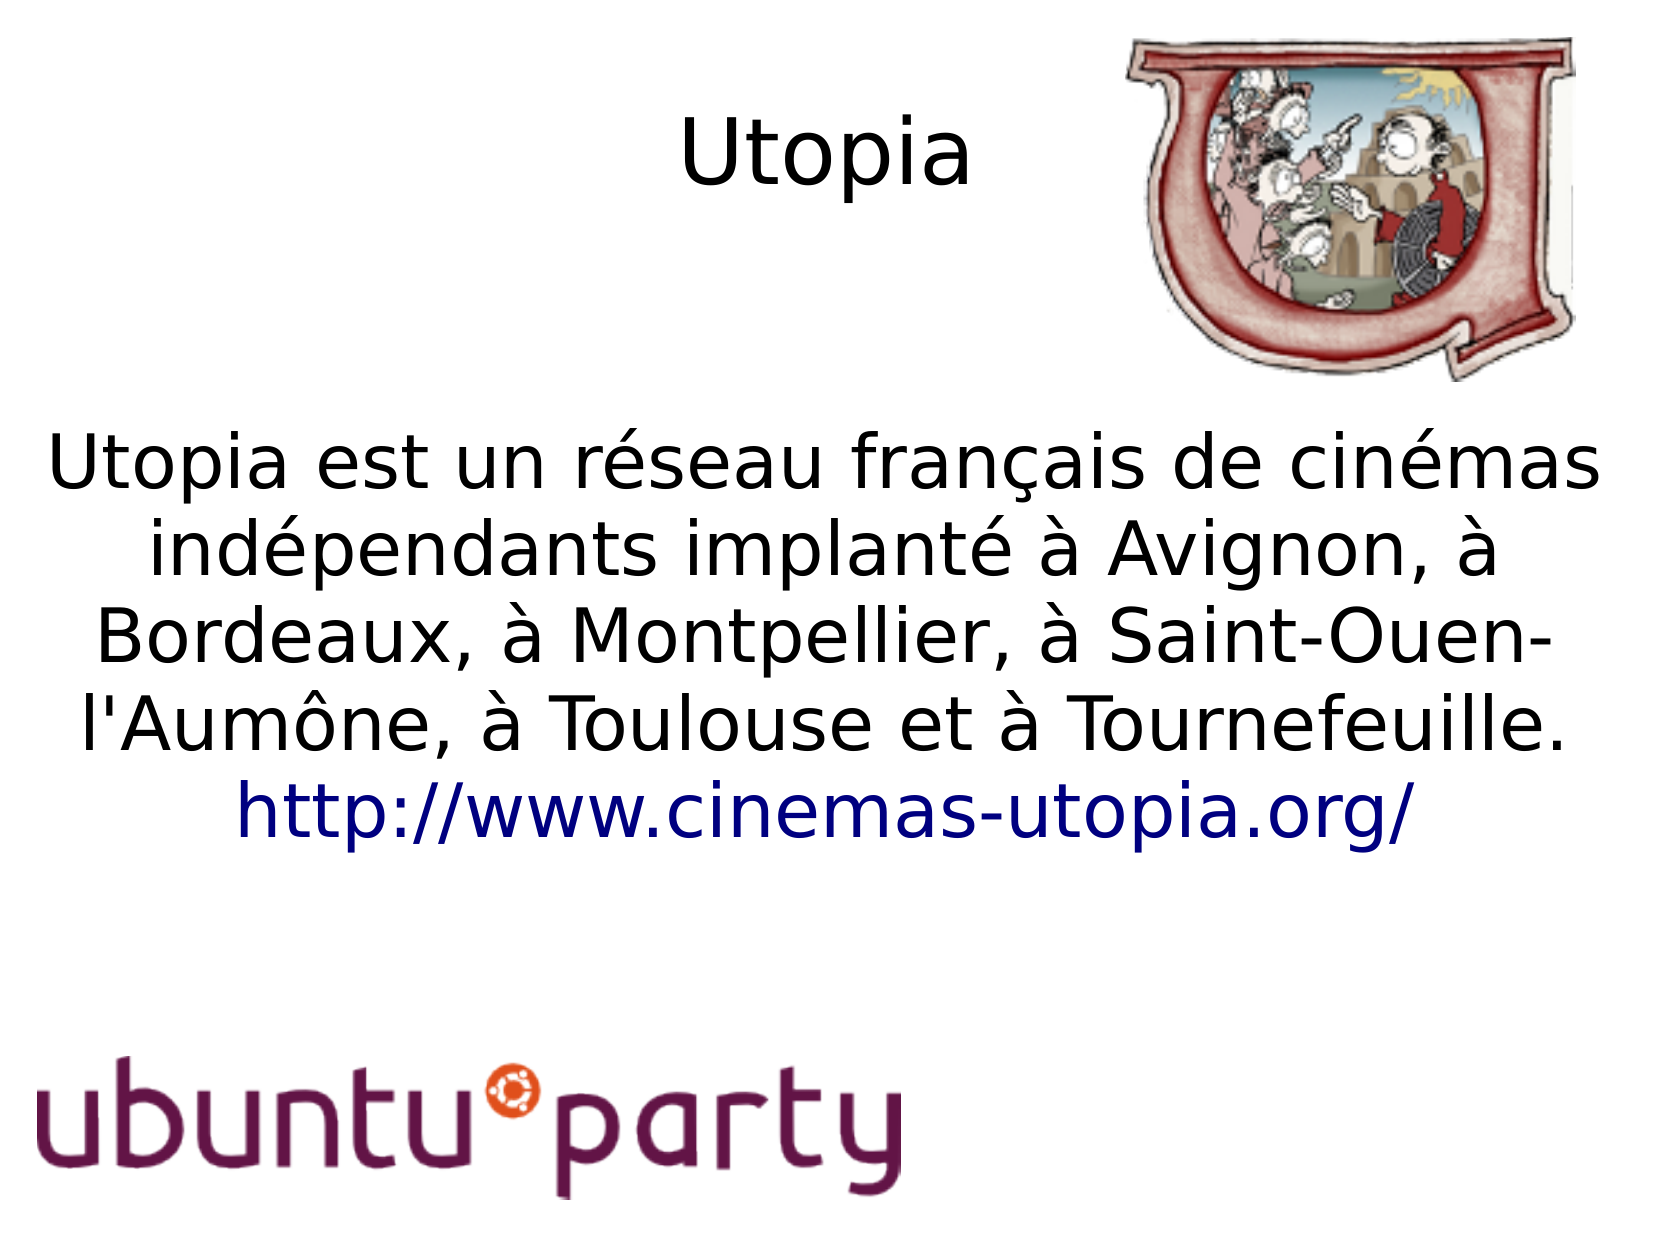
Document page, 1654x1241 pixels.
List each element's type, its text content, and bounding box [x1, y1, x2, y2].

picture [1125, 37, 1576, 382]
text_box Utopia est un réseau français de cinémas indépendants implanté à Avignon, à Bordeaux, à Montpellier, à Saint-Ouen-l'Aumône, à Toulouse et à Tournefeuille. http://www.cinemas-utopia.org/ [0, 411, 1651, 863]
title Utopia [82, 56, 1571, 250]
picture [37, 1056, 901, 1200]
